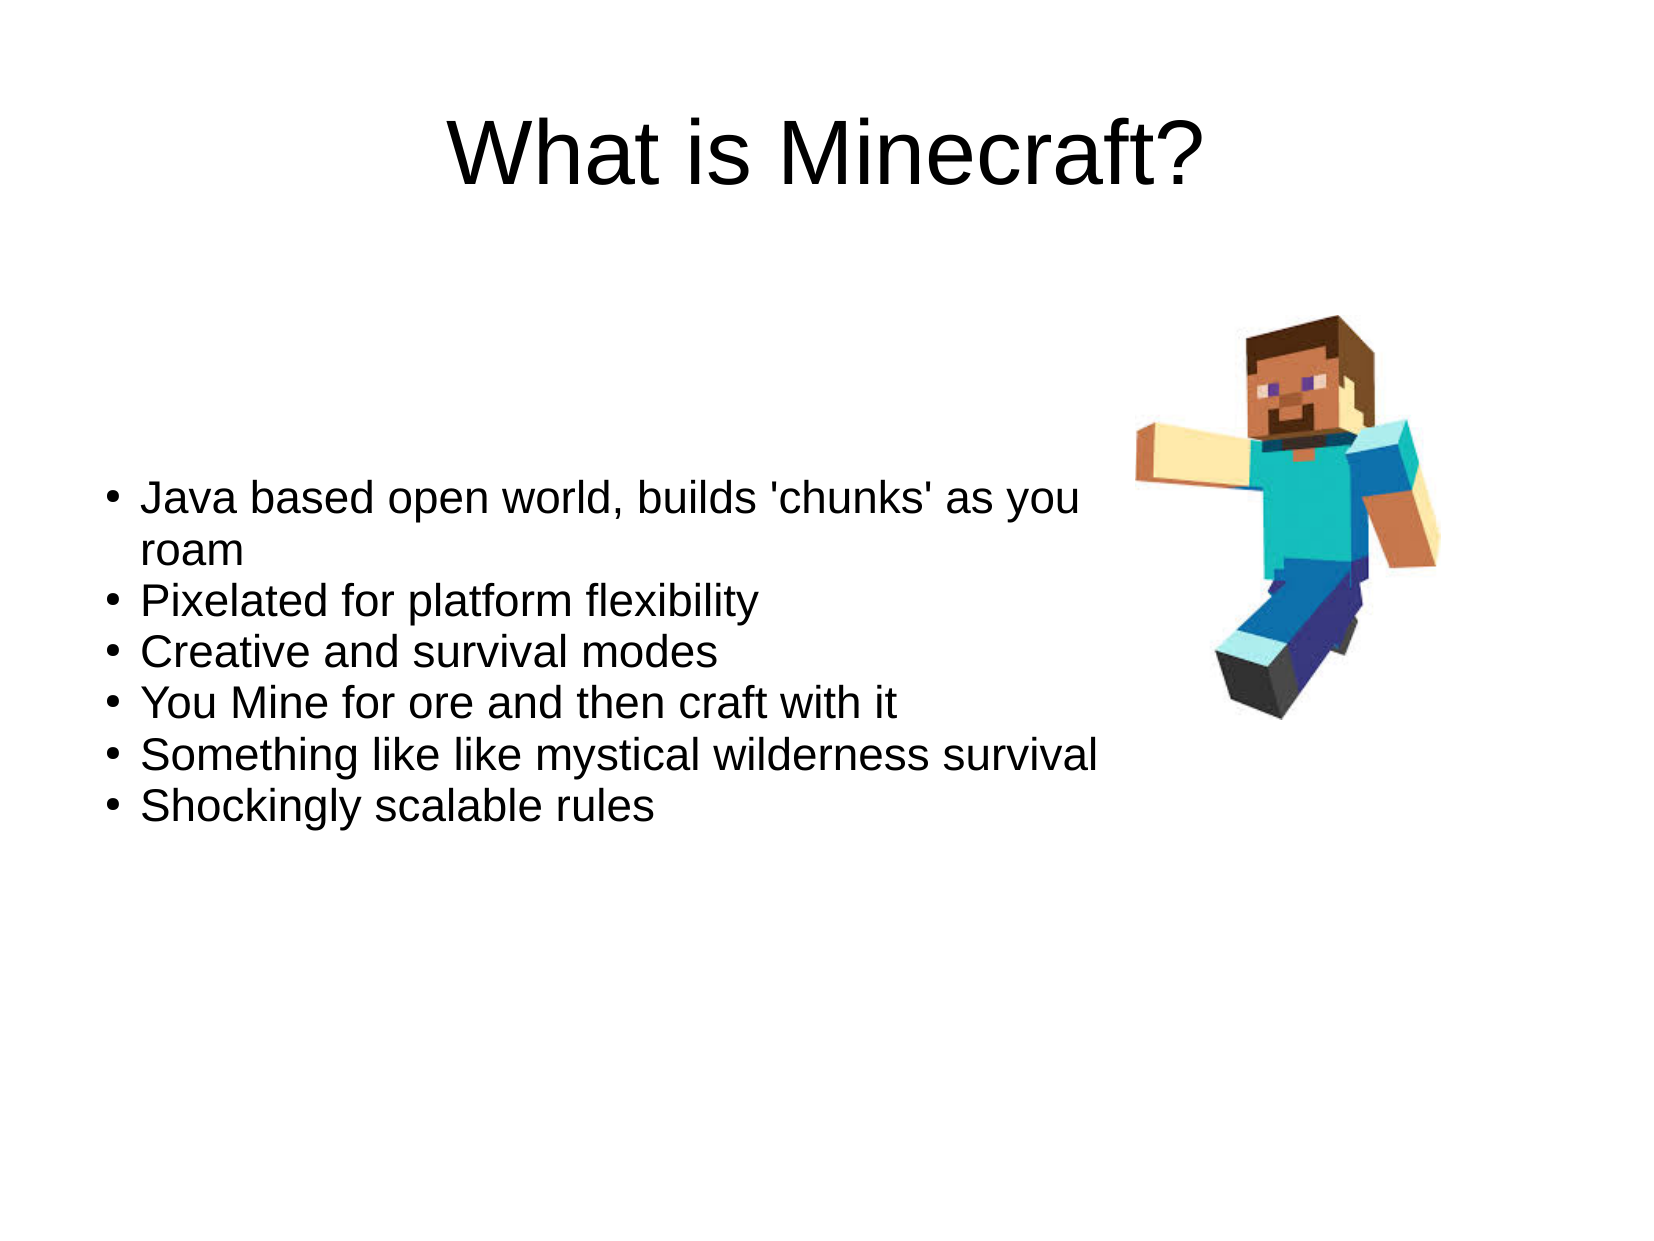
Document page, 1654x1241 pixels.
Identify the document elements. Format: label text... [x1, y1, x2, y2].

title What is Minecraft? [82, 49, 1571, 257]
picture [1135, 315, 1441, 721]
text_box Java based open world, builds 'chunks' as you roam Pixelated for platform flexibility Creative and survival modes You Mine for ore and then craft with it Something like like mystical wilderness survival Shockingly scalable rules [90, 465, 1180, 961]
